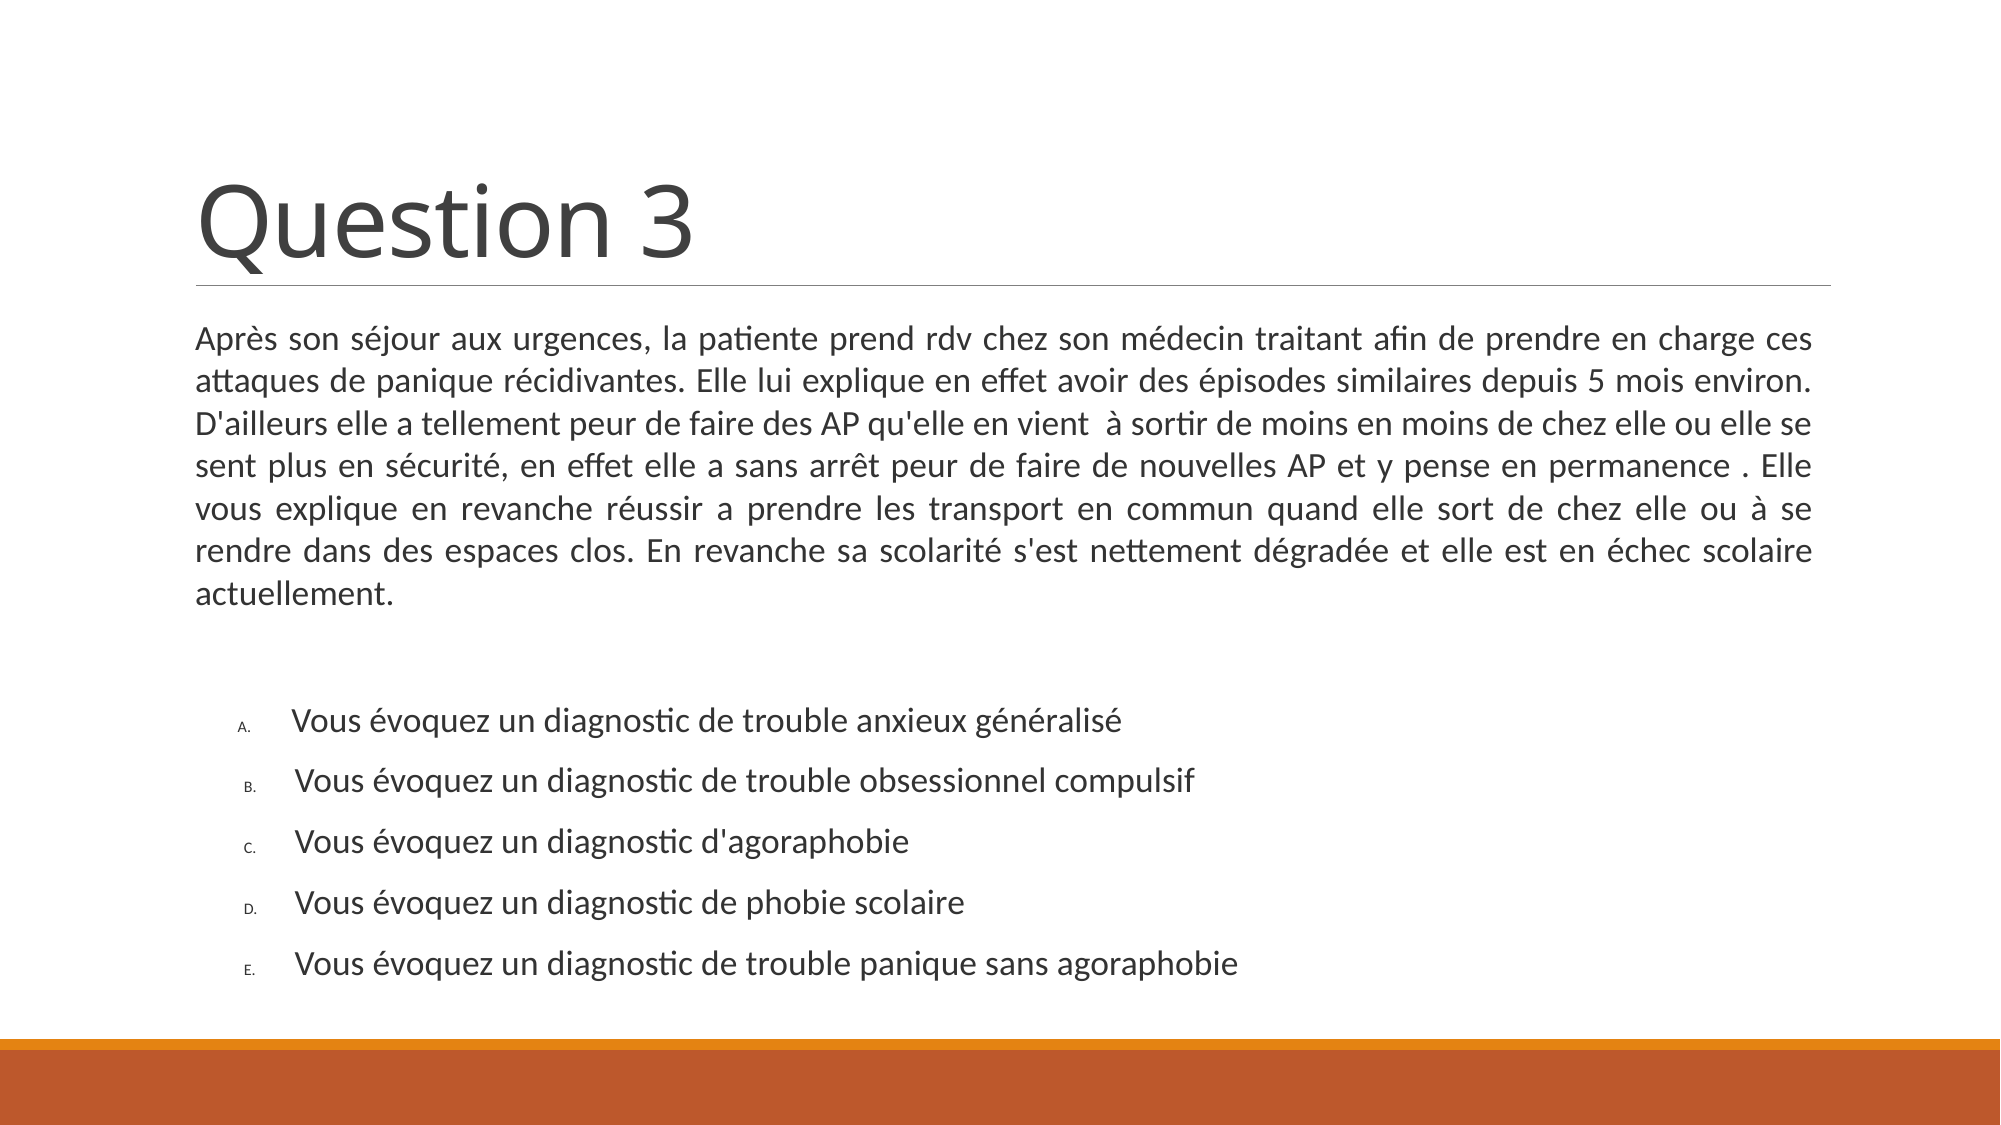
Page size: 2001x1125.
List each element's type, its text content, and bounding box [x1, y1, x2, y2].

list Après son séjour aux urgences, la patiente prend rdv chez son médecin traitant afin de prendre en charge ces attaques de panique récidivantes. Elle lui explique en effet avoir des épisodes similaires depuis 5 mois environ. D'ailleurs elle a tellement peur de faire des AP qu'elle en vient à sortir de moins en moins de chez elle ou elle se sent plus en sécurité, en effet elle a sans arrêt peur de faire de nouvelles AP et y pense en permanence . Elle vous explique en revanche réussir a prendre les transport en commun quand elle sort de chez elle ou à se rendre dans des espaces clos. En revanche sa scolarité s'est nettement dégradée et elle est en échec scolaire actuellement. Vous évoquez un diagnostic de trouble anxieux généralisé Vous évoquez un diagnostic de trouble obsessionnel compulsif Vous évoquez un diagnostic d'agoraphobie Vous évoquez un diagnostic de phobie scolaire Vous évoquez un diagnostic de trouble panique sans agoraphobie [180, 299, 1831, 1029]
title Question 3 [180, 47, 1831, 286]
